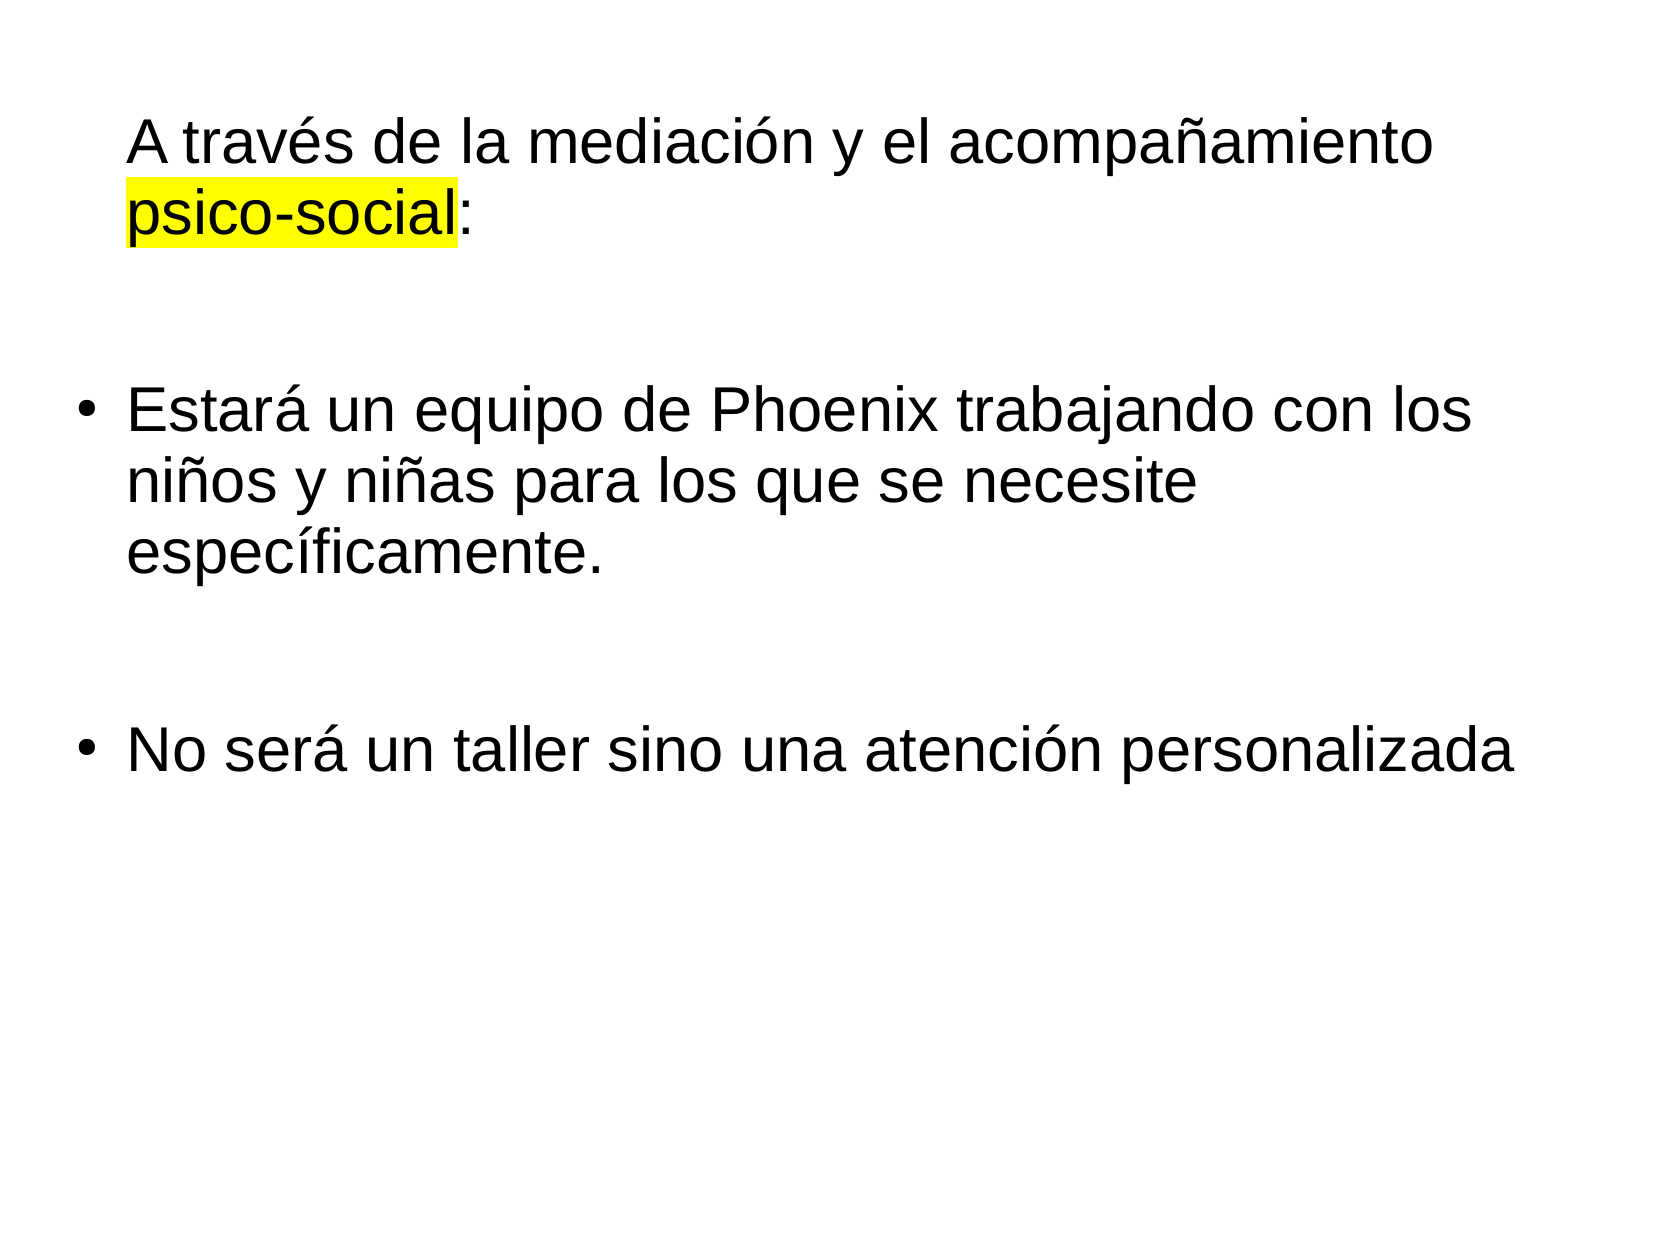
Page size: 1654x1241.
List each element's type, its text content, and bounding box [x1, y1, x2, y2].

list A través de la mediación y el acompañamiento psico-social: Estará un equipo de Phoenix trabajando con los niños y niñas para los que se necesite específicamente. No será un taller sino una atención personalizada [59, 106, 1548, 826]
